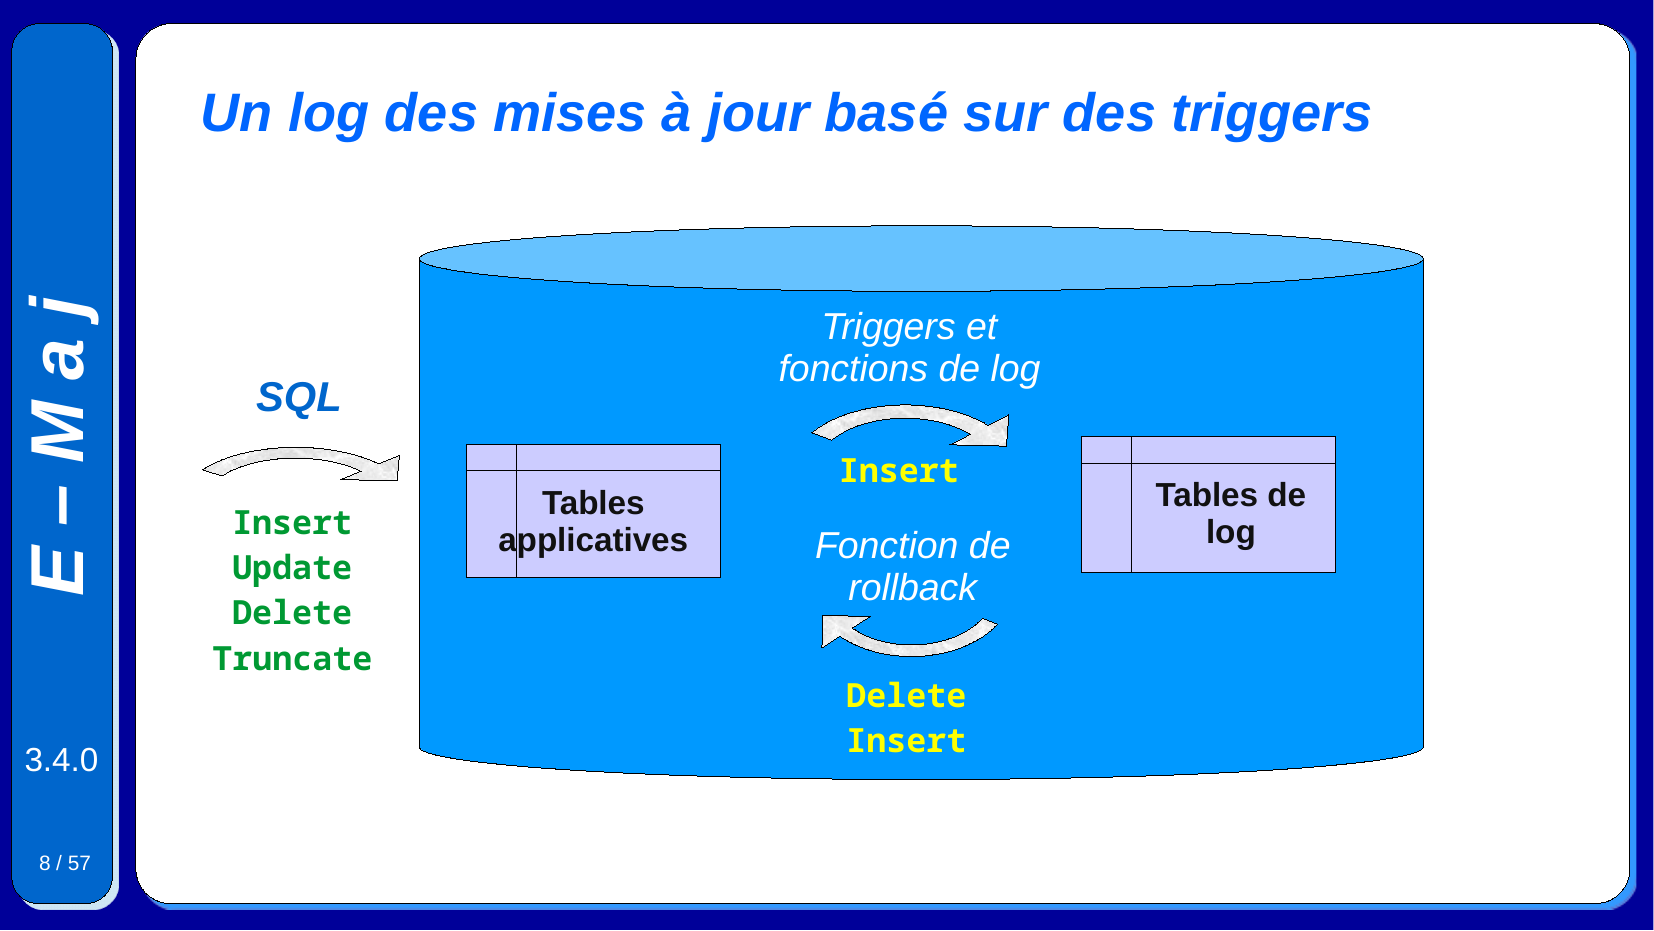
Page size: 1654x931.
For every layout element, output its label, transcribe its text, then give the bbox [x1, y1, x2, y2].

text_box Tables applicatives [448, 476, 739, 569]
text_box Delete Insert [802, 664, 1010, 759]
text_box Fonction de rollback [755, 516, 1070, 616]
text_box [202, 447, 400, 481]
title Un log des mises à jour basé sur des triggers [200, 34, 1575, 191]
text_box Insert [817, 439, 981, 494]
text_box Triggers et fonctions de log [761, 298, 1058, 398]
text_box SQL [194, 366, 404, 428]
text_box Insert Update Delete Truncate [183, 491, 402, 661]
text_box [419, 260, 1424, 780]
text_box Tables de log [1138, 468, 1323, 561]
